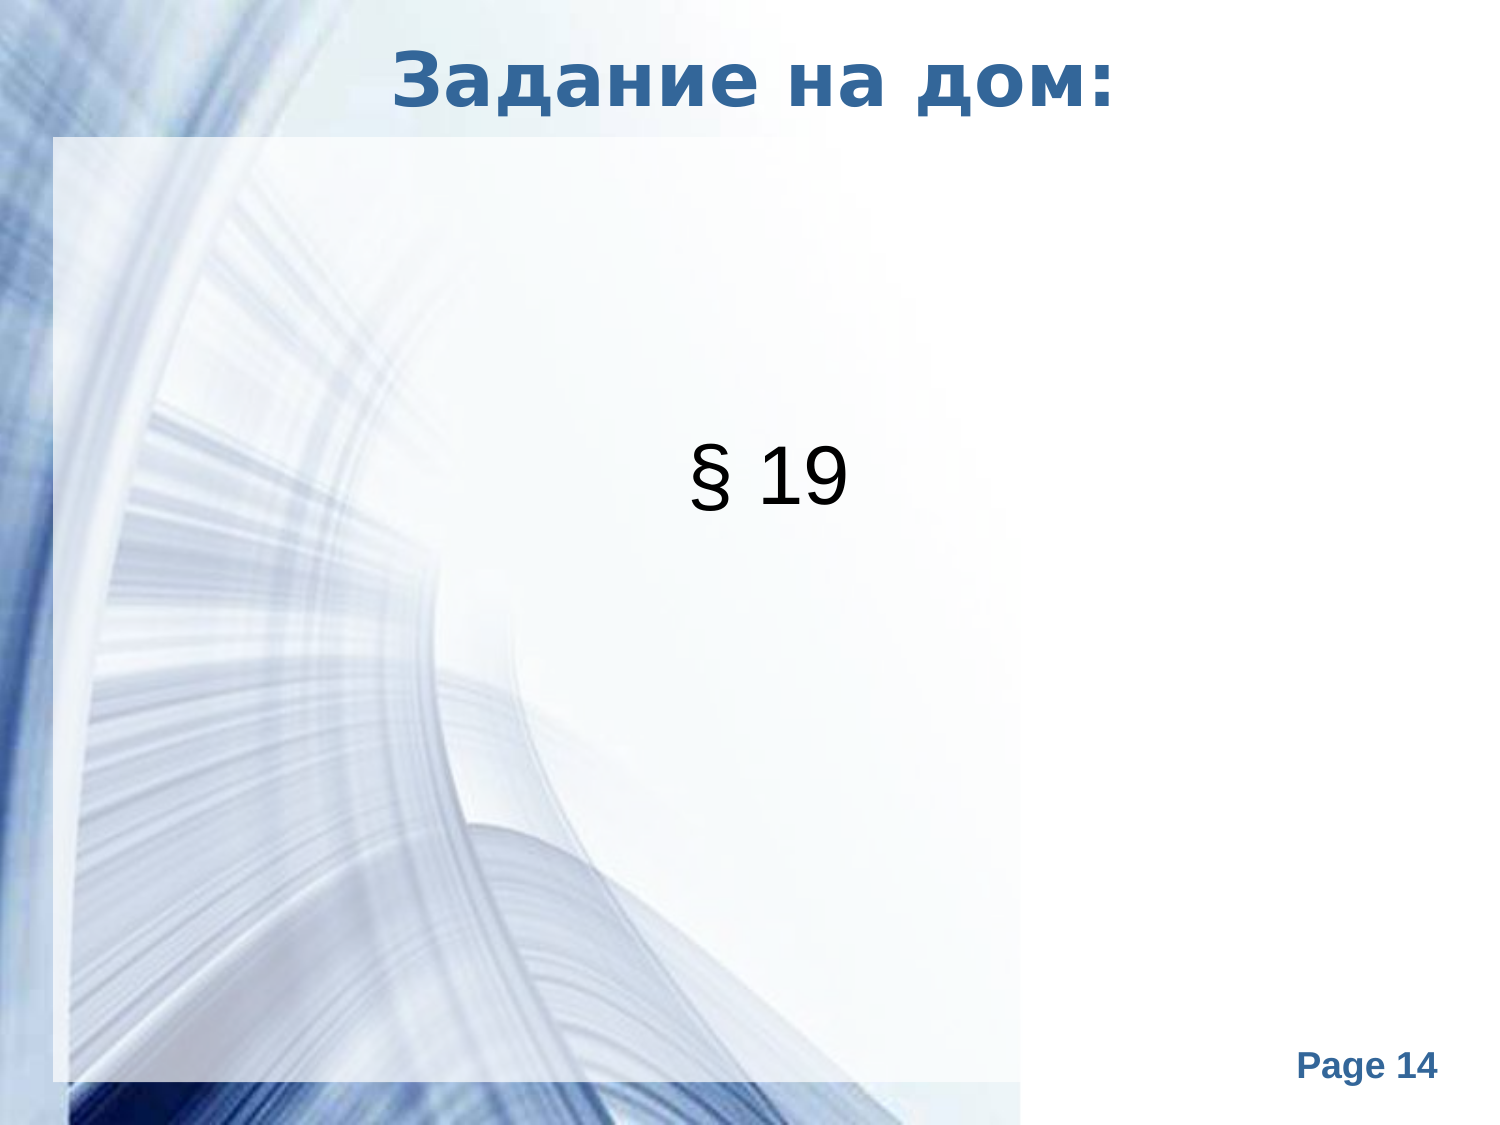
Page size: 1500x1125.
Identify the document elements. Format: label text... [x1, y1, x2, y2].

picture [0, 0, 1500, 1125]
text_box Задание на дом: [375, 23, 1133, 130]
text_box § 19 [673, 413, 939, 529]
